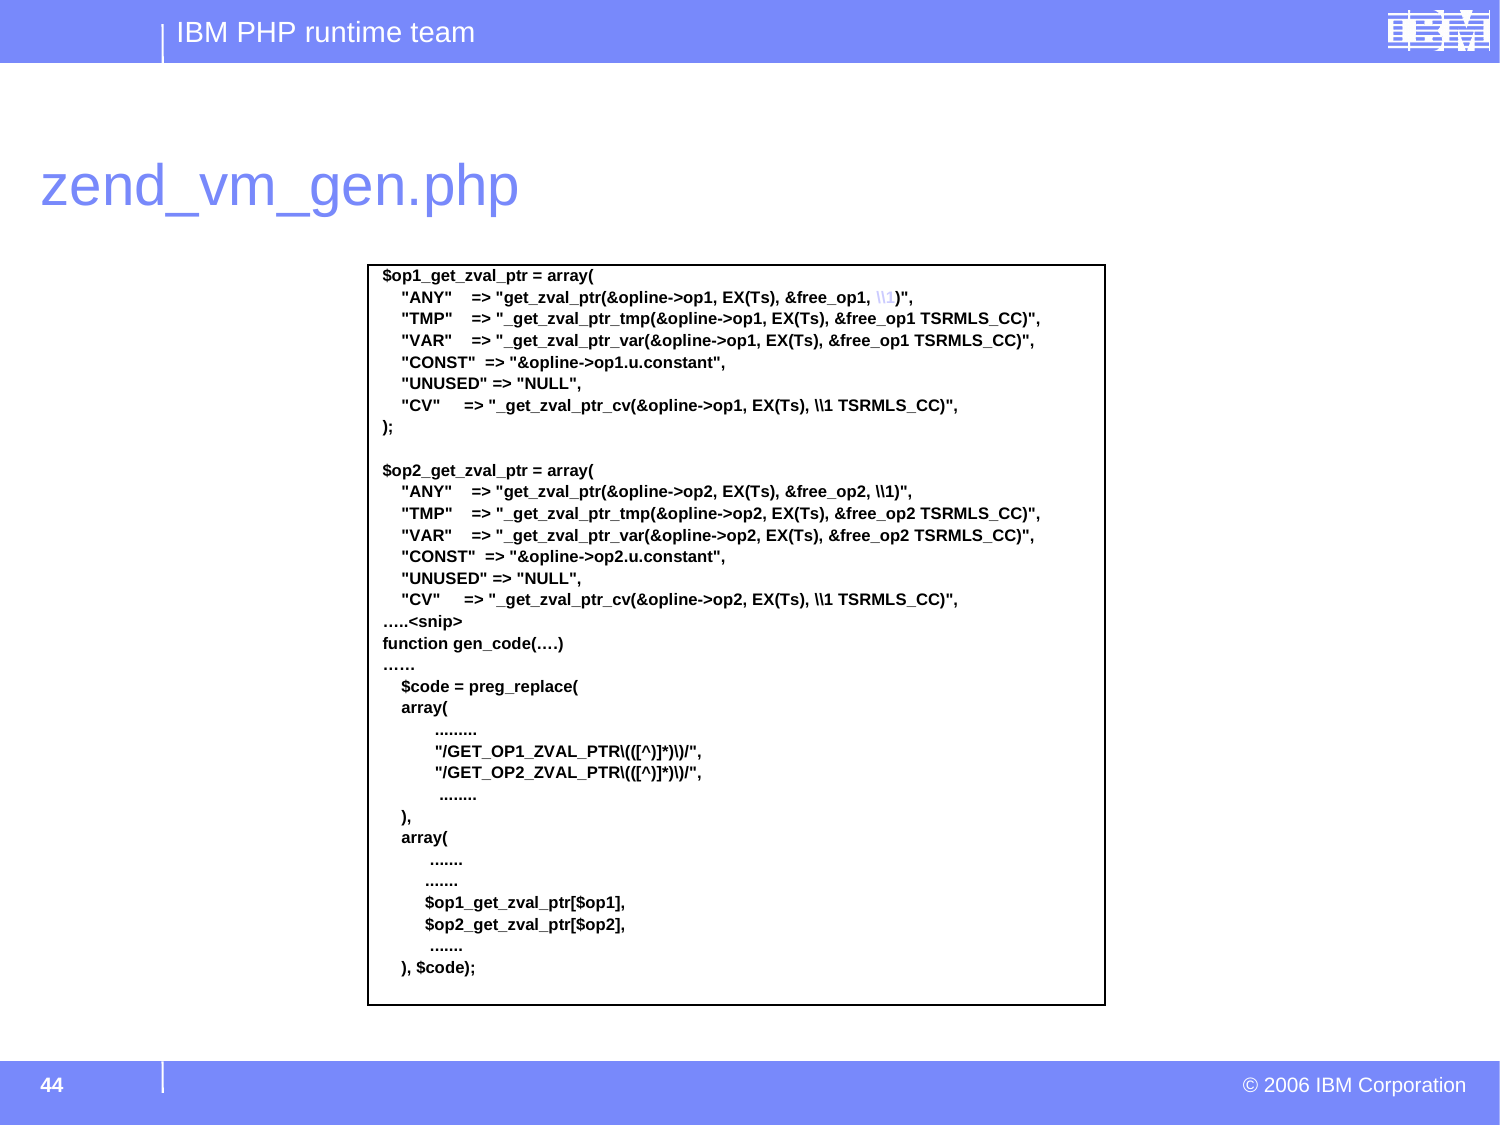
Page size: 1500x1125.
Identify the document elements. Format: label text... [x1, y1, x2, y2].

text_box $op1_get_zval_ptr = array( "ANY" => "get_zval_ptr(&opline->op1, EX(Ts), &free_op1, \\1)", "TMP" => "_get_zval_ptr_tmp(&opline->op1, EX(Ts), &free_op1 TSRMLS_CC)", "VAR" => "_get_zval_ptr_var(&opline->op1, EX(Ts), &free_op1 TSRMLS_CC)", "CONST" => "&opline->op1.u.constant", "UNUSED" => "NULL", "CV" => "_get_zval_ptr_cv(&opline->op1, EX(Ts), \\1 TSRMLS_CC)", ); $op2_get_zval_ptr = array( "ANY" => "get_zval_ptr(&opline->op2, EX(Ts), &free_op2, \\1)", "TMP" => "_get_zval_ptr_tmp(&opline->op2, EX(Ts), &free_op2 TSRMLS_CC)", "VAR" => "_get_zval_ptr_var(&opline->op2, EX(Ts), &free_op2 TSRMLS_CC)", "CONST" => "&opline->op2.u.constant", "UNUSED" => "NULL", "CV" => "_get_zval_ptr_cv(&opline->op2, EX(Ts), \\1 TSRMLS_CC)", …..<snip> function gen_code(….)‏ …… $code = preg_replace( array( ......... "/GET_OP1_ZVAL_PTR\(([^)]*)\)/", "/GET_OP2_ZVAL_PTR\(([^)]*)\)/", ........ ), array( ....... ....... $op1_get_zval_ptr[$op1], $op2_get_zval_ptr[$op2], ....... ), $code); [367, 265, 1105, 1005]
title zend_vm_gen.php [25, 123, 1378, 225]
